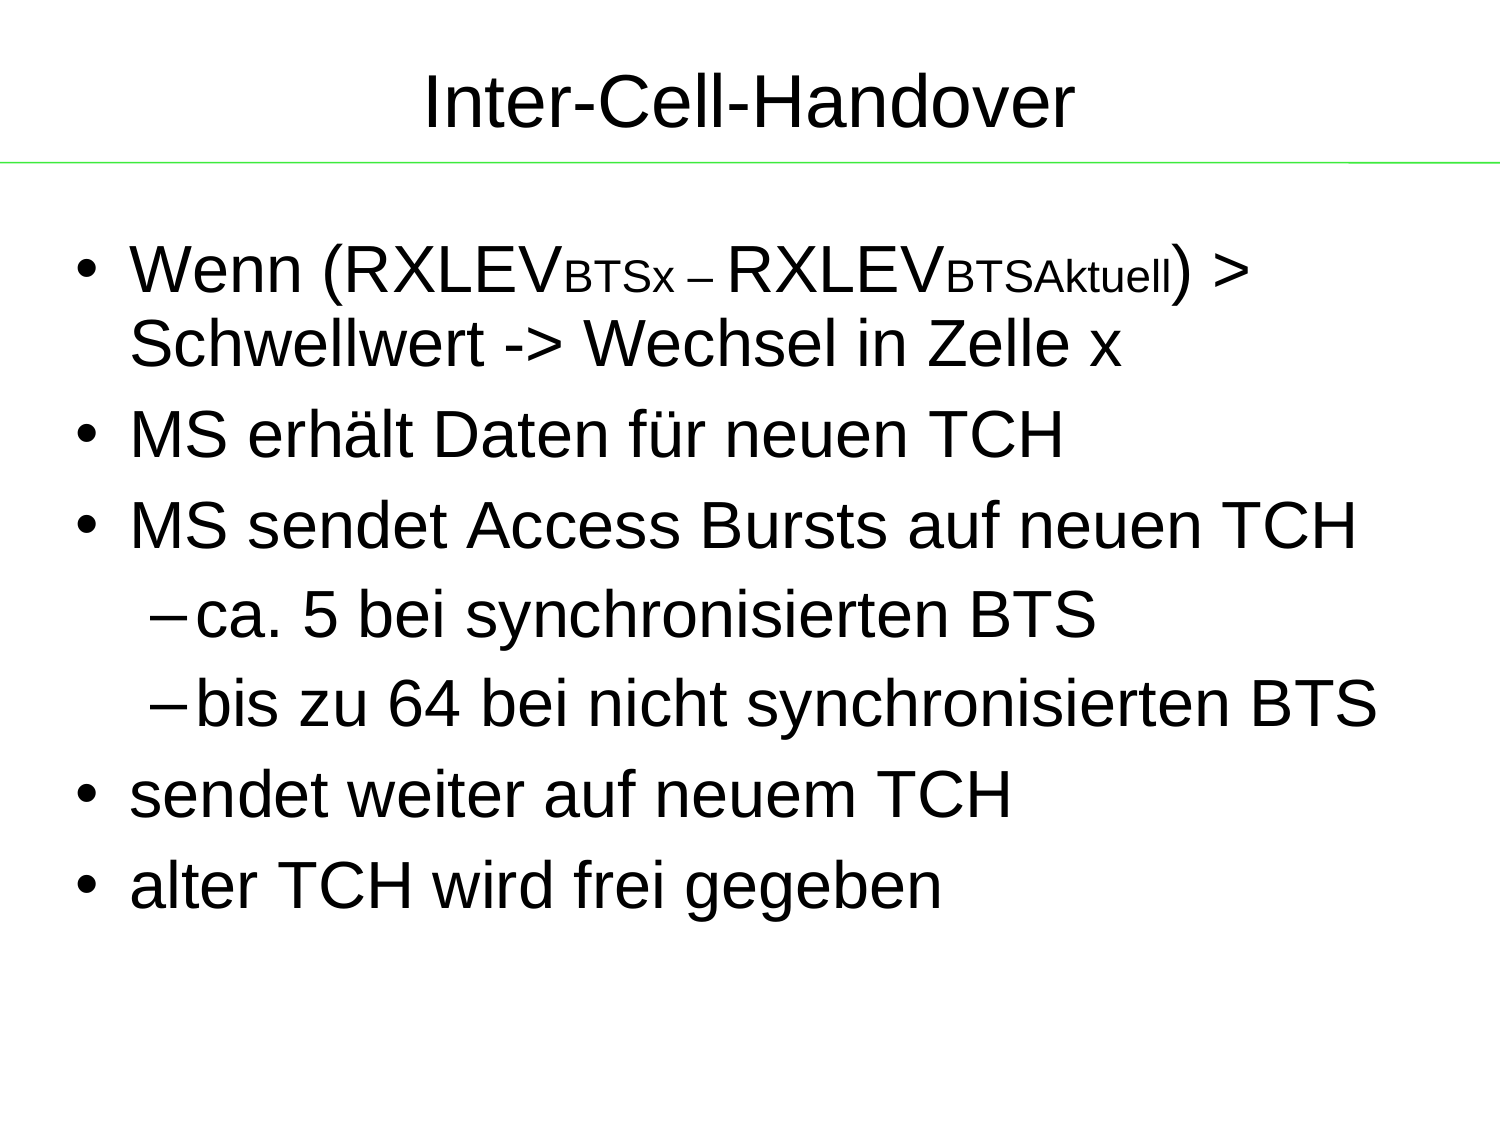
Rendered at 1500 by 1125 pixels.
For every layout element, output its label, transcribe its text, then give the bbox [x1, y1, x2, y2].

title Inter-Cell-Handover [75, 57, 1426, 148]
list Wenn (RXLEVBTSx – RXLEVBTSAktuell) > Schwellwert -> Wechsel in Zelle x MS erhält Daten für neuen TCH MS sendet Access Bursts auf neuen TCH ca. 5 bei synchronisierten BTS bis zu 64 bei nicht synchronisierten BTS sendet weiter auf neuem TCH alter TCH wird frei gegeben [75, 232, 1426, 986]
